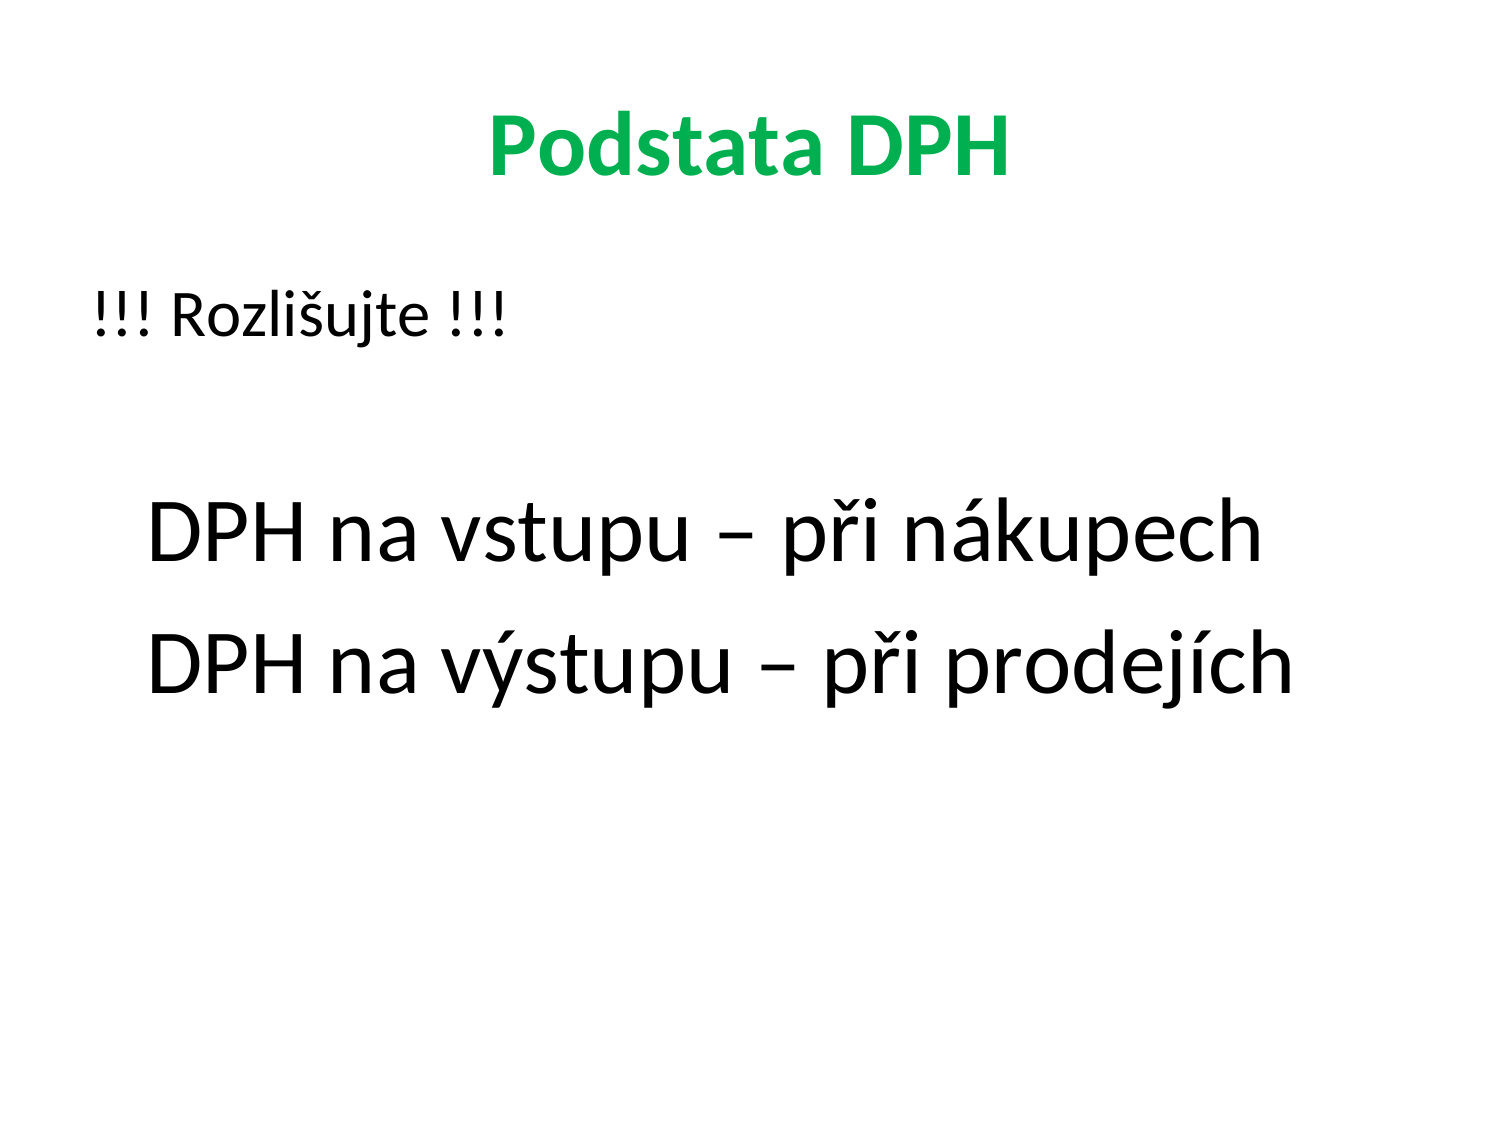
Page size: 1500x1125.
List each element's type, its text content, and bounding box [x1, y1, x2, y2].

list !!! Rozlišujte !!! DPH na vstupu – při nákupech DPH na výstupu – při prodejích [75, 262, 1426, 1006]
title Podstata DPH [75, 45, 1426, 233]
